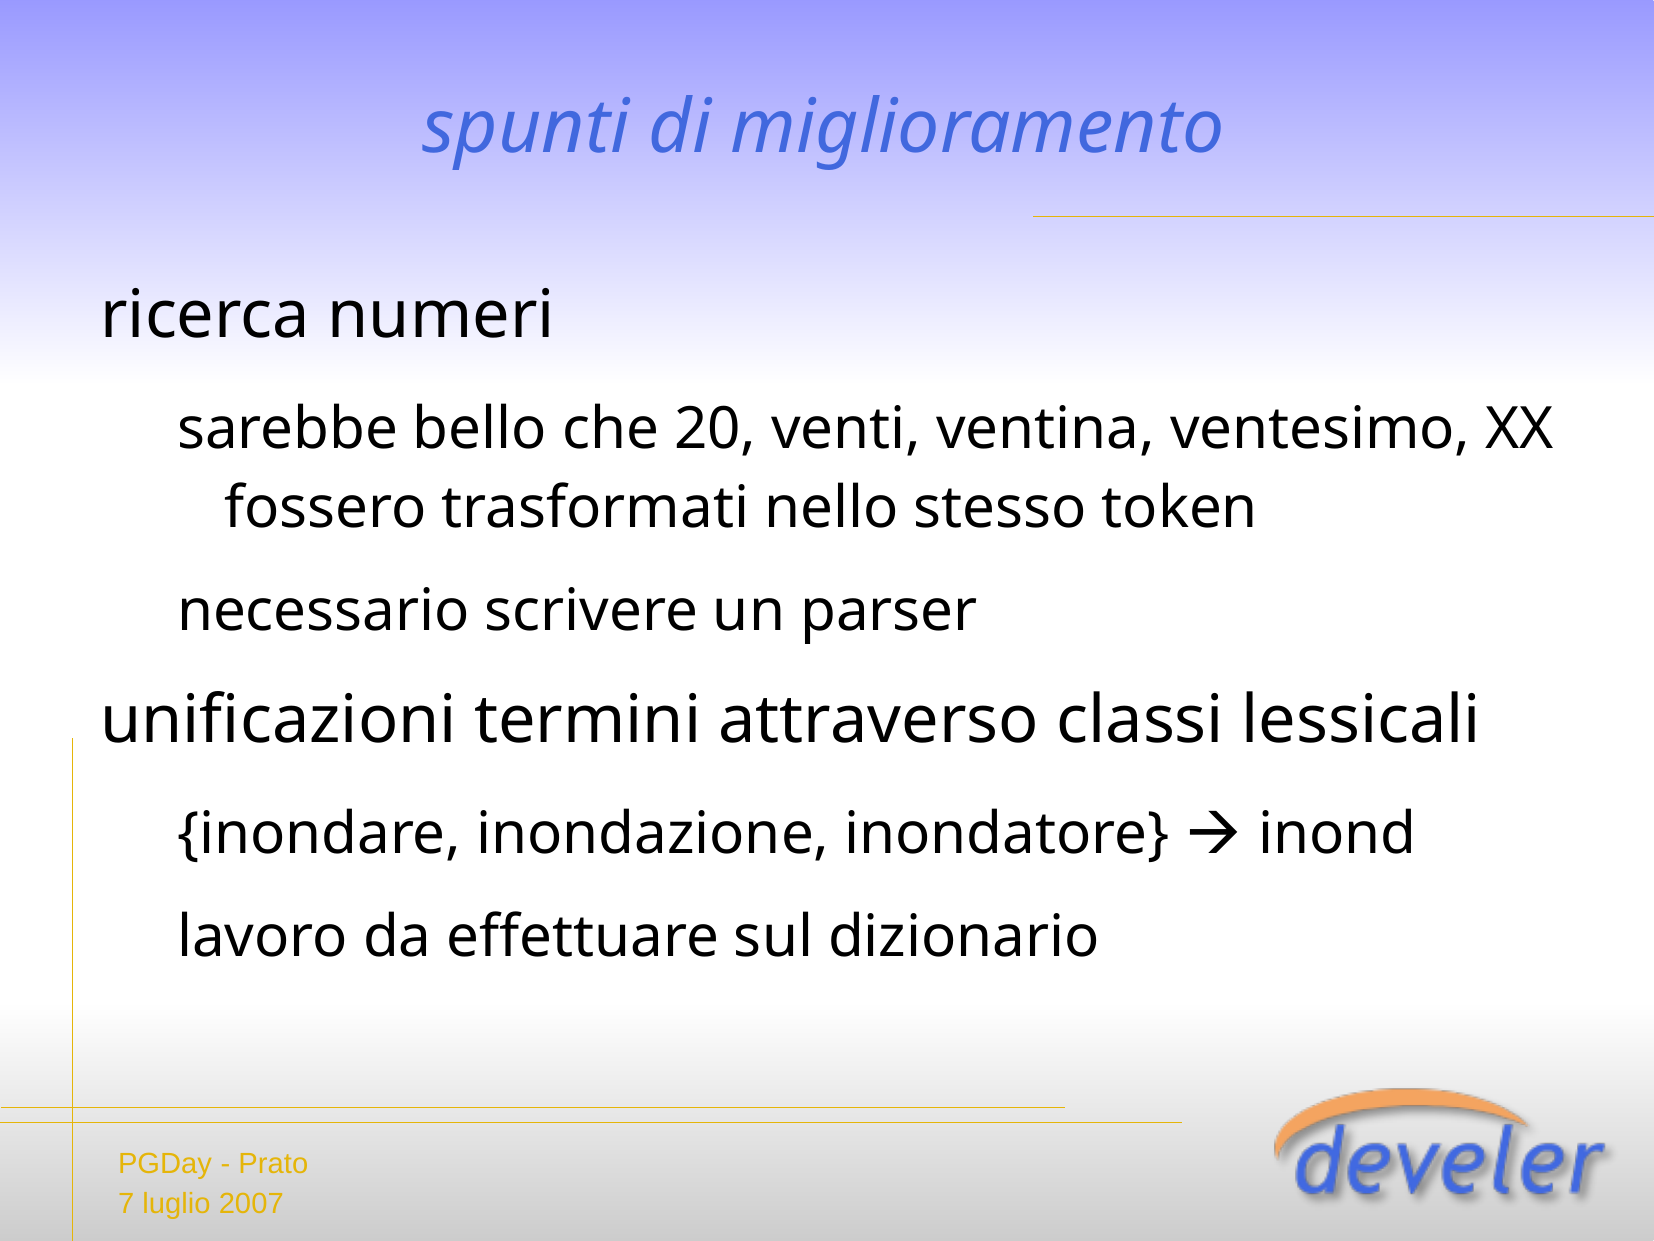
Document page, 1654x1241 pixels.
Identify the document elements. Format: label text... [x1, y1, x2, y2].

title spunti di miglioramento [82, 29, 1565, 217]
list ricerca numeri sarebbe bello che 20, venti, ventina, ventesimo, XX fossero trasformati nello stesso token necessario scrivere un parser unificazioni termini attraverso classi lessicali {inondare, inondazione, inondatore}  inond lavoro da effettuare sul dizionario [82, 265, 1571, 1093]
picture [1269, 1083, 1622, 1211]
